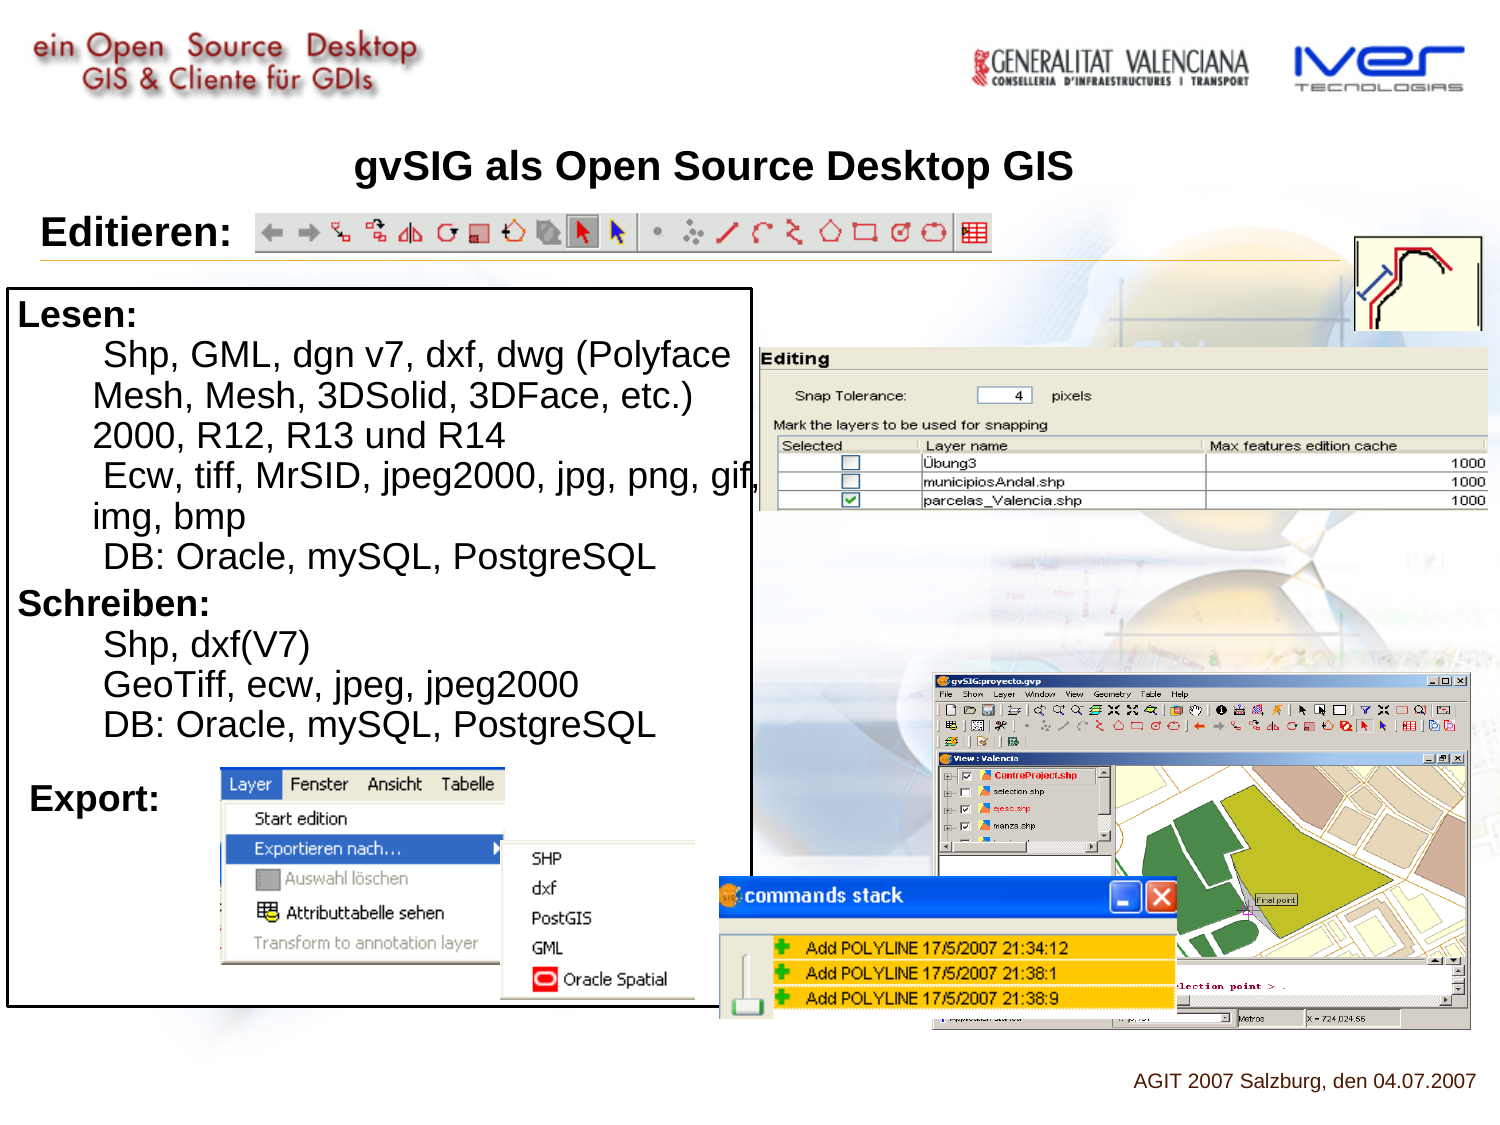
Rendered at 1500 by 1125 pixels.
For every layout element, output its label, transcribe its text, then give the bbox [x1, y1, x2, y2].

text_box Editieren: [25, 203, 1413, 263]
text_box gvSIG als Open Source Desktop GIS [0, 137, 1429, 203]
text_box AGIT 2007 Salzburg, den 04.07.2007 [1133, 1070, 1478, 1094]
text_box [7, 288, 752, 1007]
picture [255, 213, 992, 253]
picture [0, 5, 1500, 1125]
text_box Export: [29, 779, 188, 823]
text_box Lesen: Shp, GML, dgn v7, dxf, dwg (Polyface Mesh, Mesh, 3DSolid, 3DFace, etc.) 2000, R12, R13 und R14 Ecw, tiff, MrSID, jpeg2000, jpg, png, gif, img, bmp DB: Oracle, mySQL, PostgreSQL [17, 295, 768, 582]
text_box Schreiben: Shp, dxf(V7) GeoTiff, ecw, jpeg, jpeg2000 DB: Oracle, mySQL, PostgreSQL [17, 584, 915, 750]
